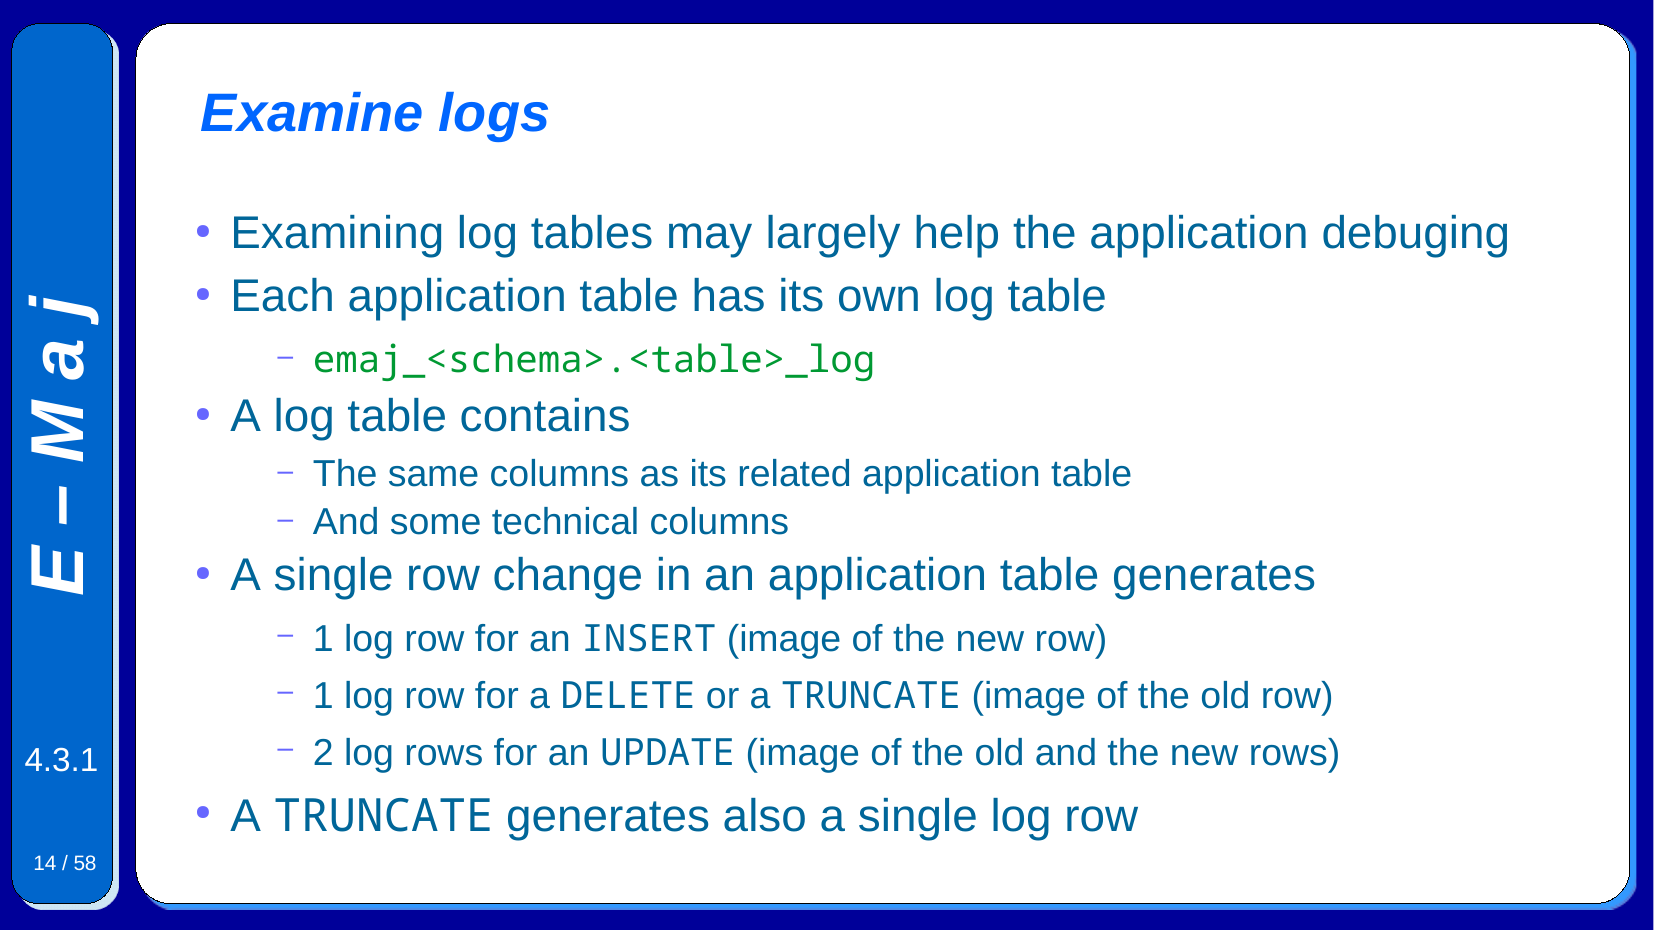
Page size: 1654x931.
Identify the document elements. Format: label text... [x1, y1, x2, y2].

title Examine logs [200, 34, 1575, 191]
list Examining log tables may largely help the application debuging Each application table has its own log table emaj_<schema>.<table>_log A log table contains The same columns as its related application table And some technical columns A single row change in an application table generates 1 log row for an INSERT (image of the new row) 1 log row for a DELETE or a TRUNCATE (image of the old row) 2 log rows for an UPDATE (image of the old and the new rows) A TRUNCATE generates also a single log row [177, 206, 1587, 867]
